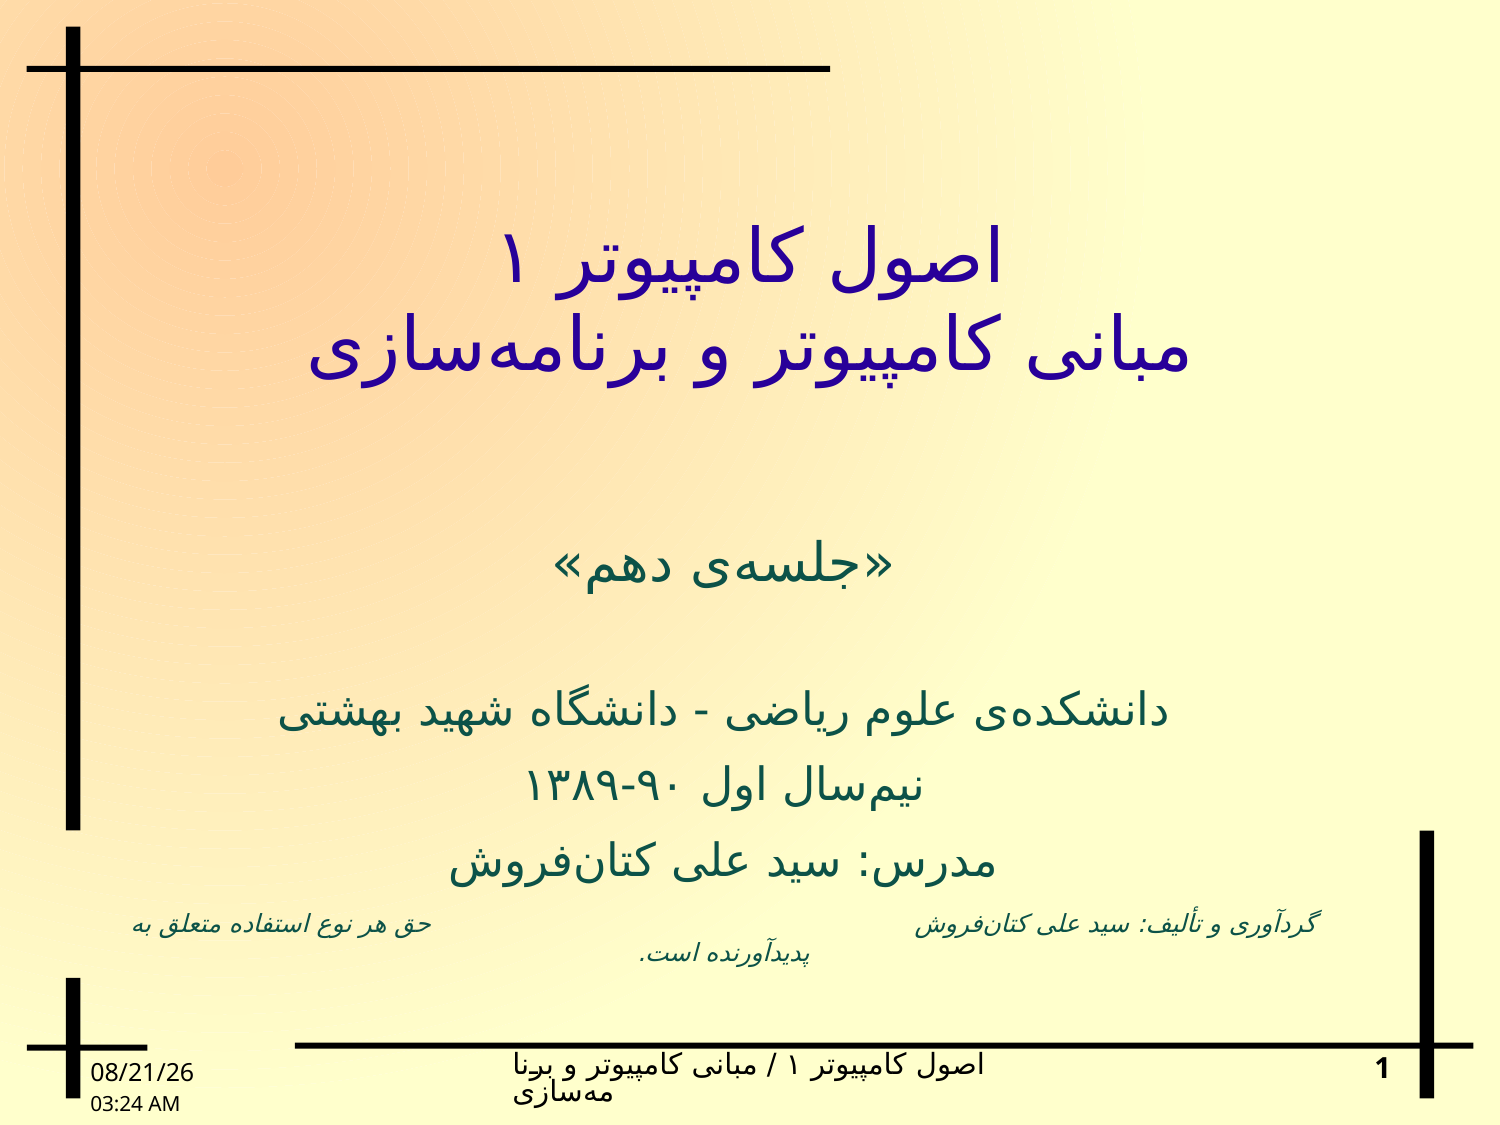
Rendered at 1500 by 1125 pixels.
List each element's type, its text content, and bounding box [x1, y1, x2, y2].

list «جلسه‌ی دهم» دانشکده‌ی علوم ریاضی - دانشگاه شهید بهشتی نیم‌سال اول ۹۰-۱۳۸۹ مدرس: سید علی کتان‌فروش گردآوری و تألیف: سید علی کتان‌فروش حق هر نوع استفاده متعلق به پدیدآورنده است. [89, 530, 1411, 1041]
title اصول کامپیوتر ۱ مبانی کامپیوتر و برنامه‌سازی [109, 177, 1391, 424]
